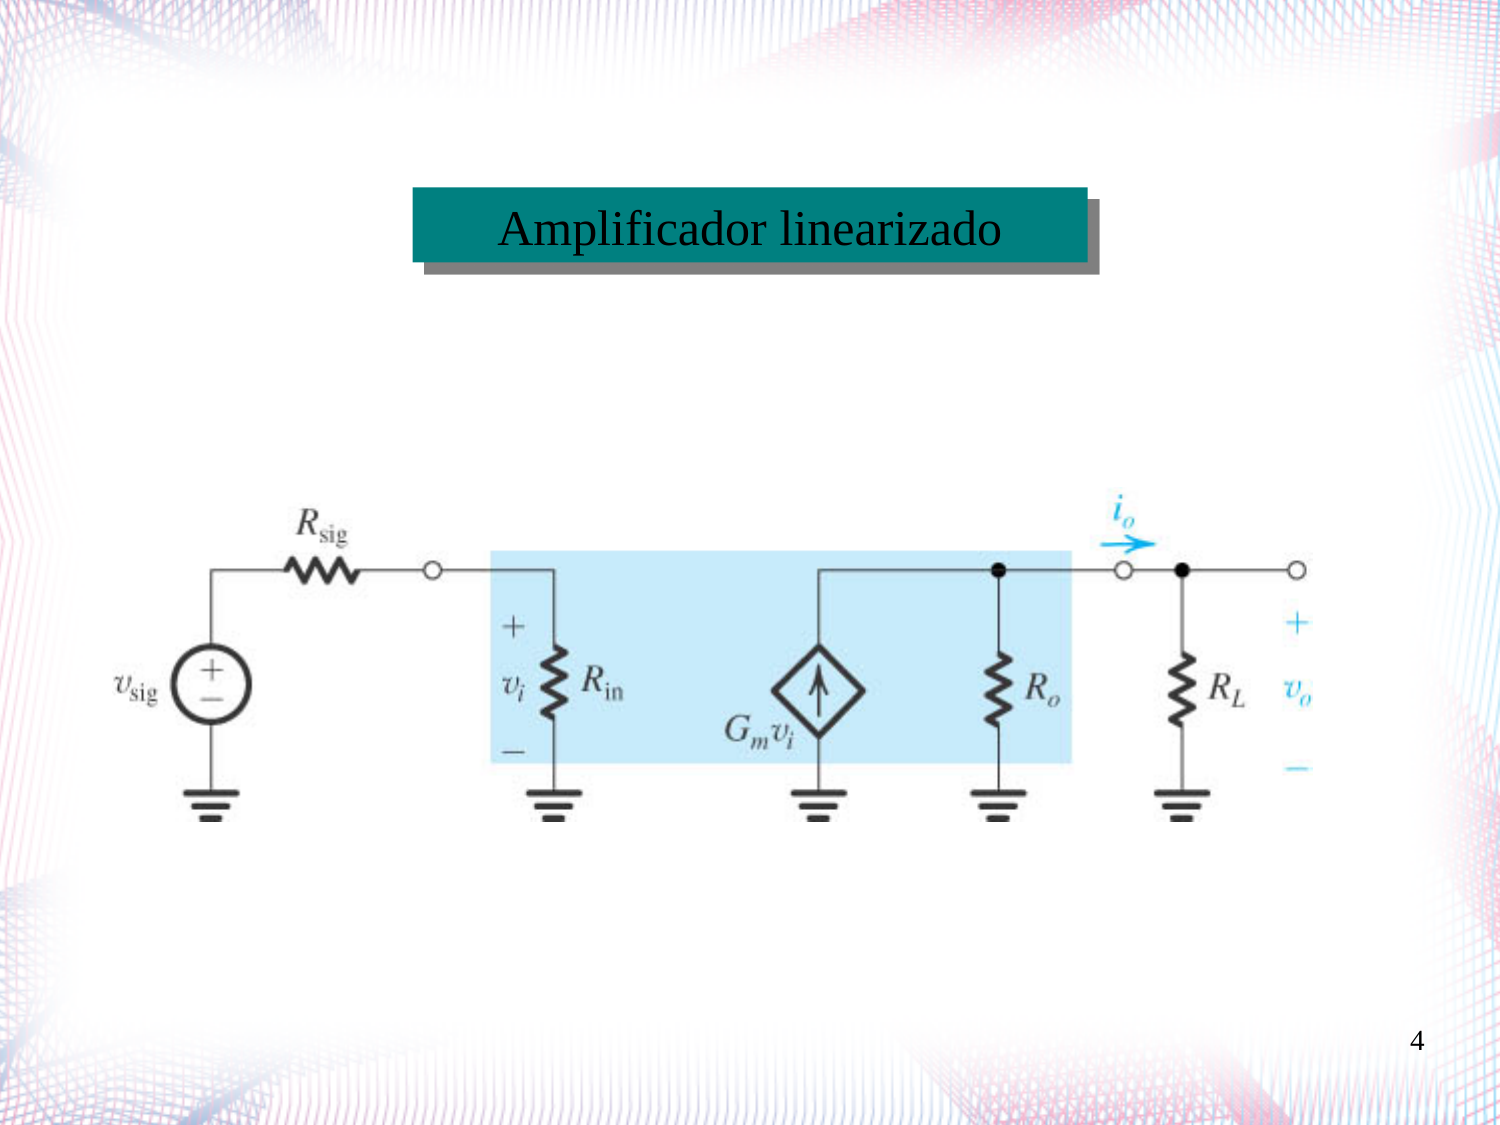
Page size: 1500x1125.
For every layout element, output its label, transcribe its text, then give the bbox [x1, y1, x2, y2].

picture [0, 0, 1500, 1125]
text_box Amplificador linearizado [412, 187, 1088, 263]
